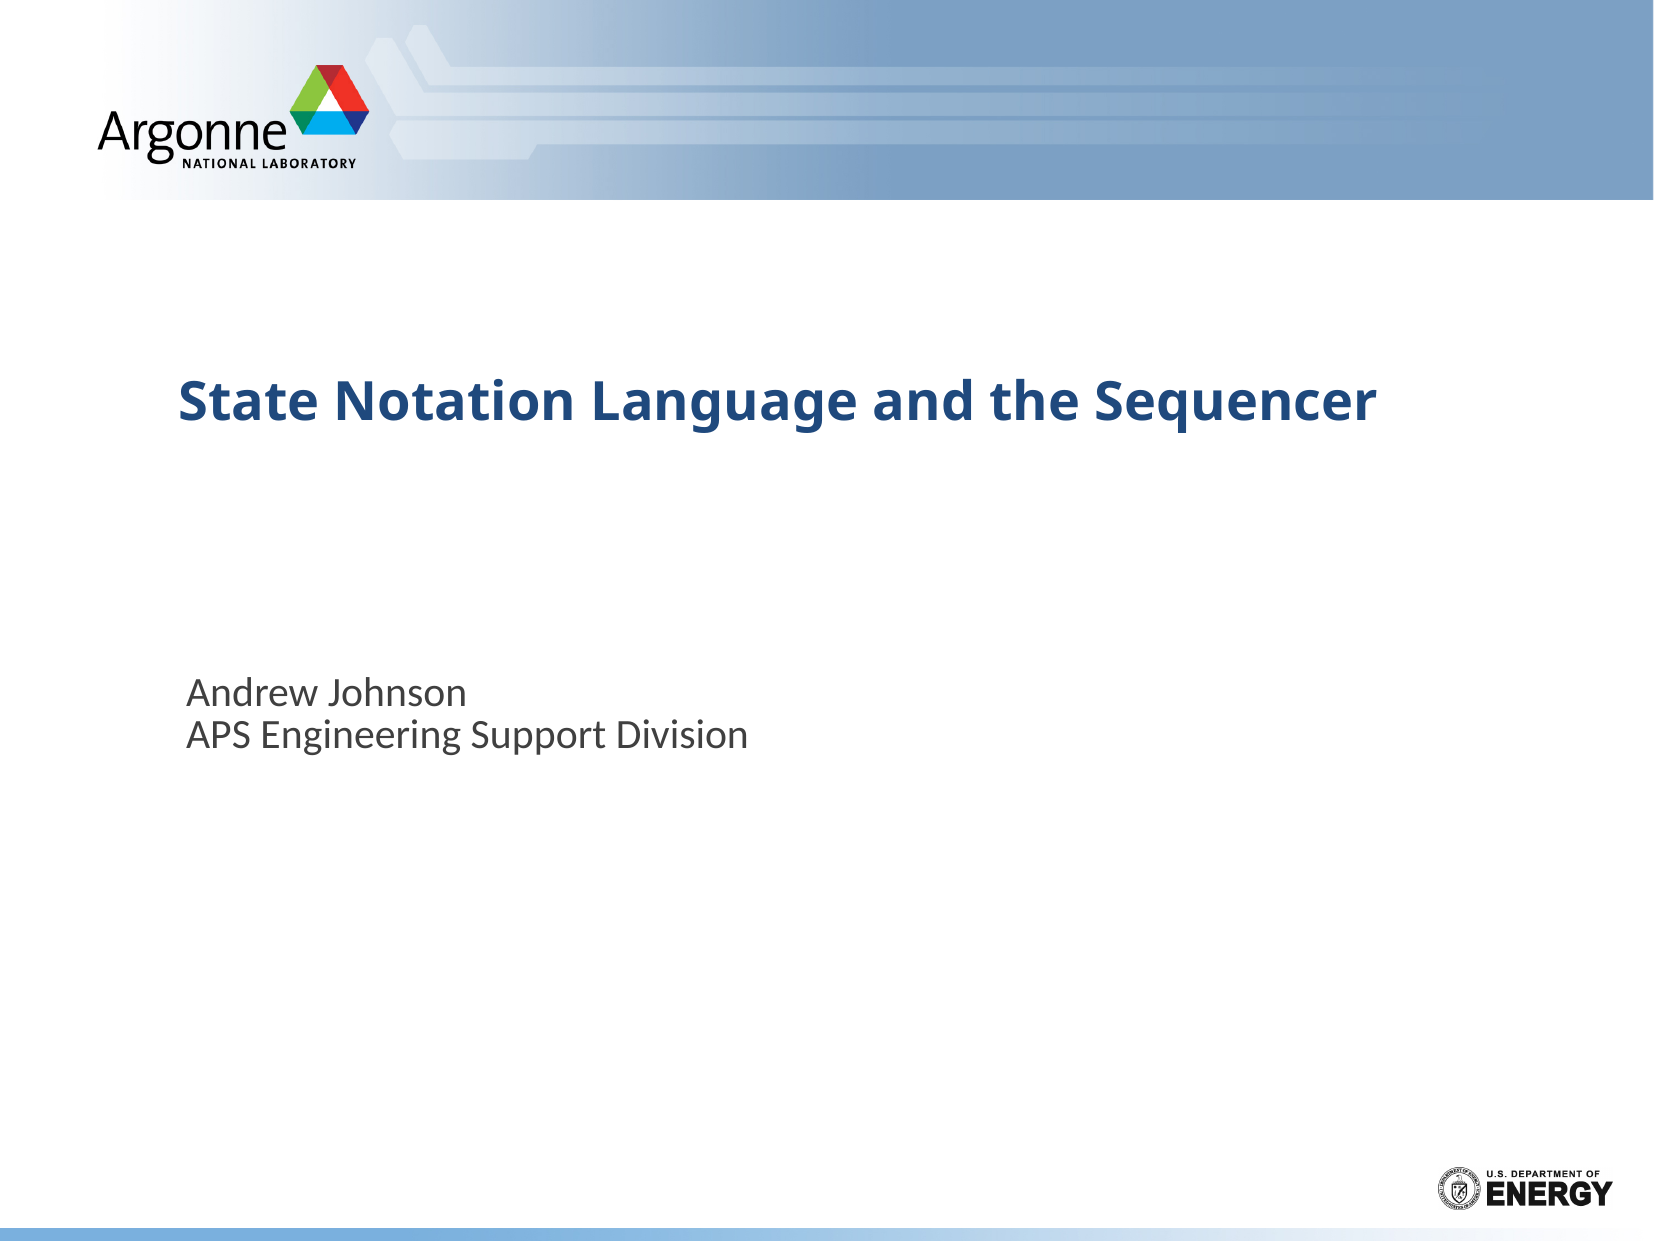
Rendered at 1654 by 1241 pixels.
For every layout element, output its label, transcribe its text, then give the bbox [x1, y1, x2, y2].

subtitle Andrew Johnson APS Engineering Support Division [186, 511, 1571, 924]
picture [0, 1228, 1654, 1241]
picture [1438, 1167, 1613, 1210]
picture [0, 0, 1654, 201]
title State Notation Language and the Sequencer [178, 367, 1570, 431]
